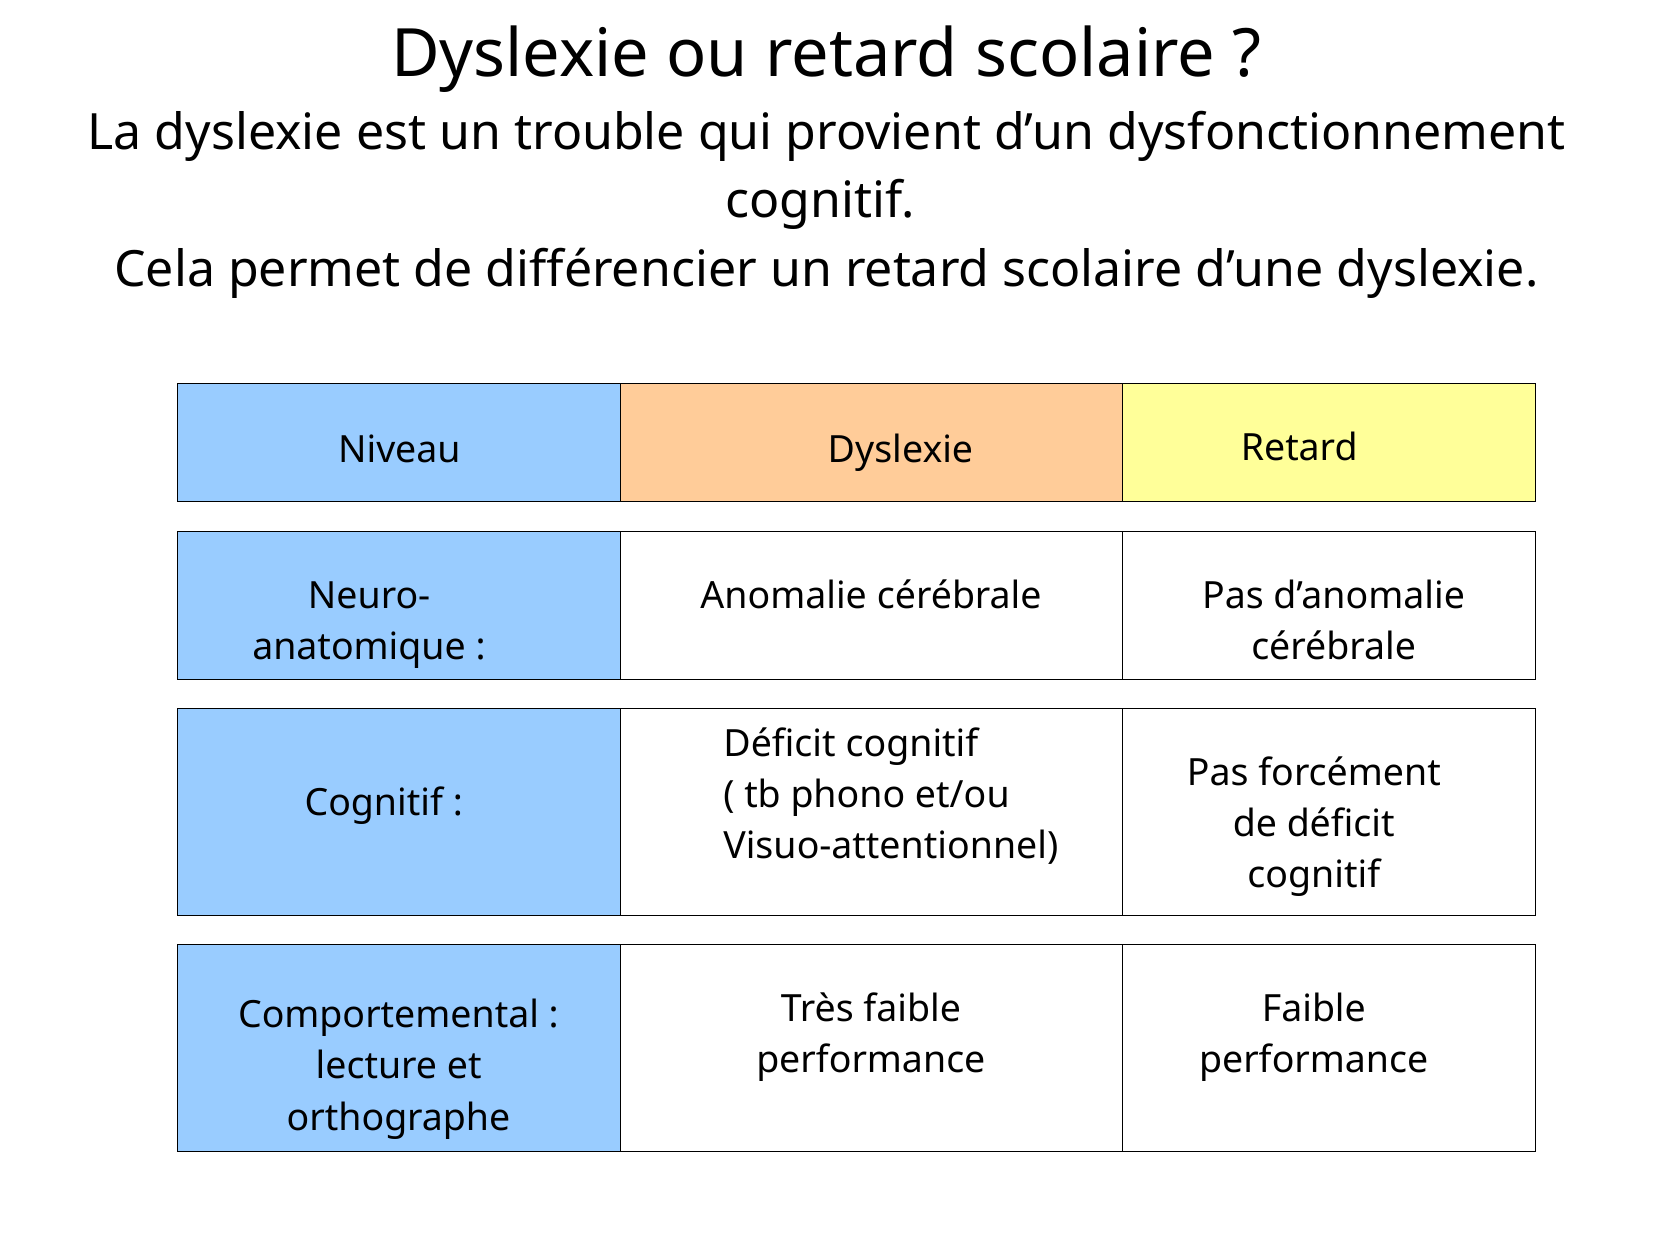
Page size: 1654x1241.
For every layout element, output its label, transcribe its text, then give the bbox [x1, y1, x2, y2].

text_box [177, 383, 1536, 502]
text_box Dyslexie [797, 415, 1004, 483]
title Dyslexie ou retard scolaire ? La dyslexie est un trouble qui provient d’un dysfonctionnement cognitif. Cela permet de différencier un retard scolaire d’une dyslexie. [82, 1, 1571, 305]
text_box Cognitif : [236, 767, 532, 836]
text_box Pas d’anomalie cérébrale [1161, 561, 1506, 681]
text_box [177, 531, 620, 680]
text_box Faible performance [1151, 974, 1477, 1095]
text_box Neuro-anatomique : [206, 561, 532, 681]
text_box Niveau [296, 415, 502, 502]
text_box Retard [1181, 413, 1418, 481]
text_box Comportemental : lecture et orthographe [206, 980, 591, 1153]
text_box Pas forcément de déficit cognitif [1151, 738, 1477, 911]
text_box [177, 708, 620, 916]
text_box Anomalie cérébrale [679, 561, 1063, 650]
text_box Très faible performance [649, 974, 1093, 1095]
text_box [177, 944, 620, 1152]
text_box Déficit cognitif ( tb phono et/ou Visuo-attentionnel) [708, 708, 1093, 886]
